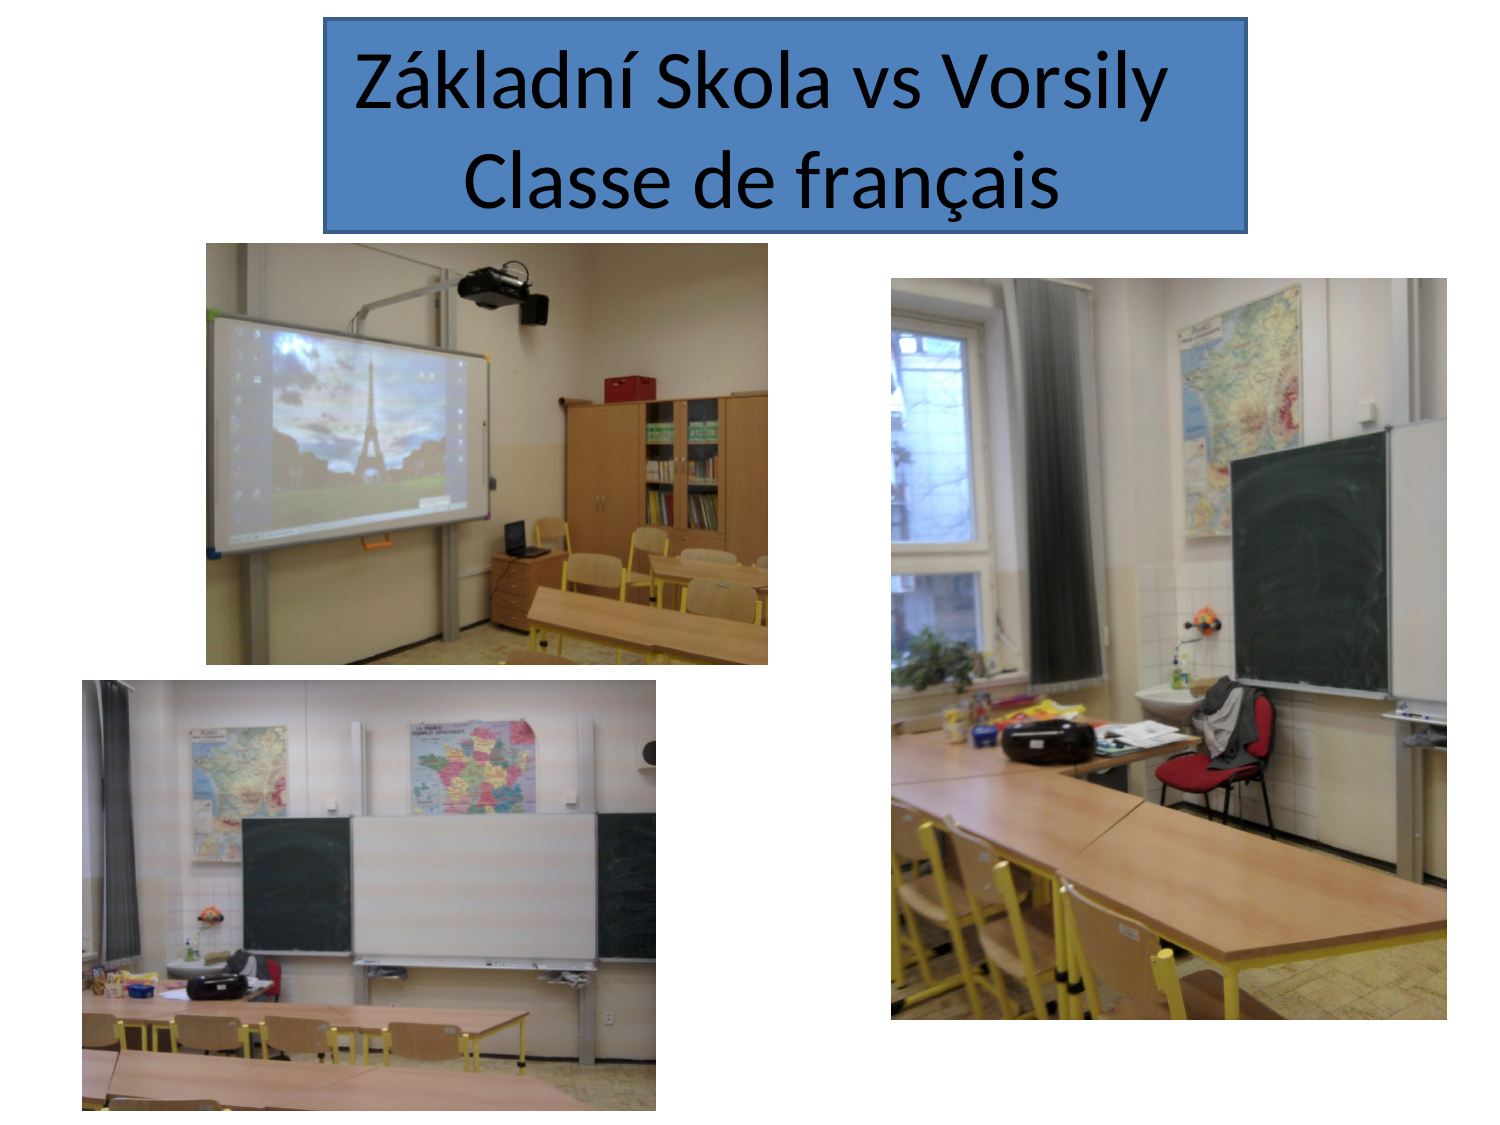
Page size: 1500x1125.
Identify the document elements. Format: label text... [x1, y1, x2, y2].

picture [82, 680, 656, 1111]
title Základní Skola vs Vorsily Classe de français [96, 17, 1447, 233]
picture [891, 278, 1447, 1020]
text_box [206, 243, 768, 665]
